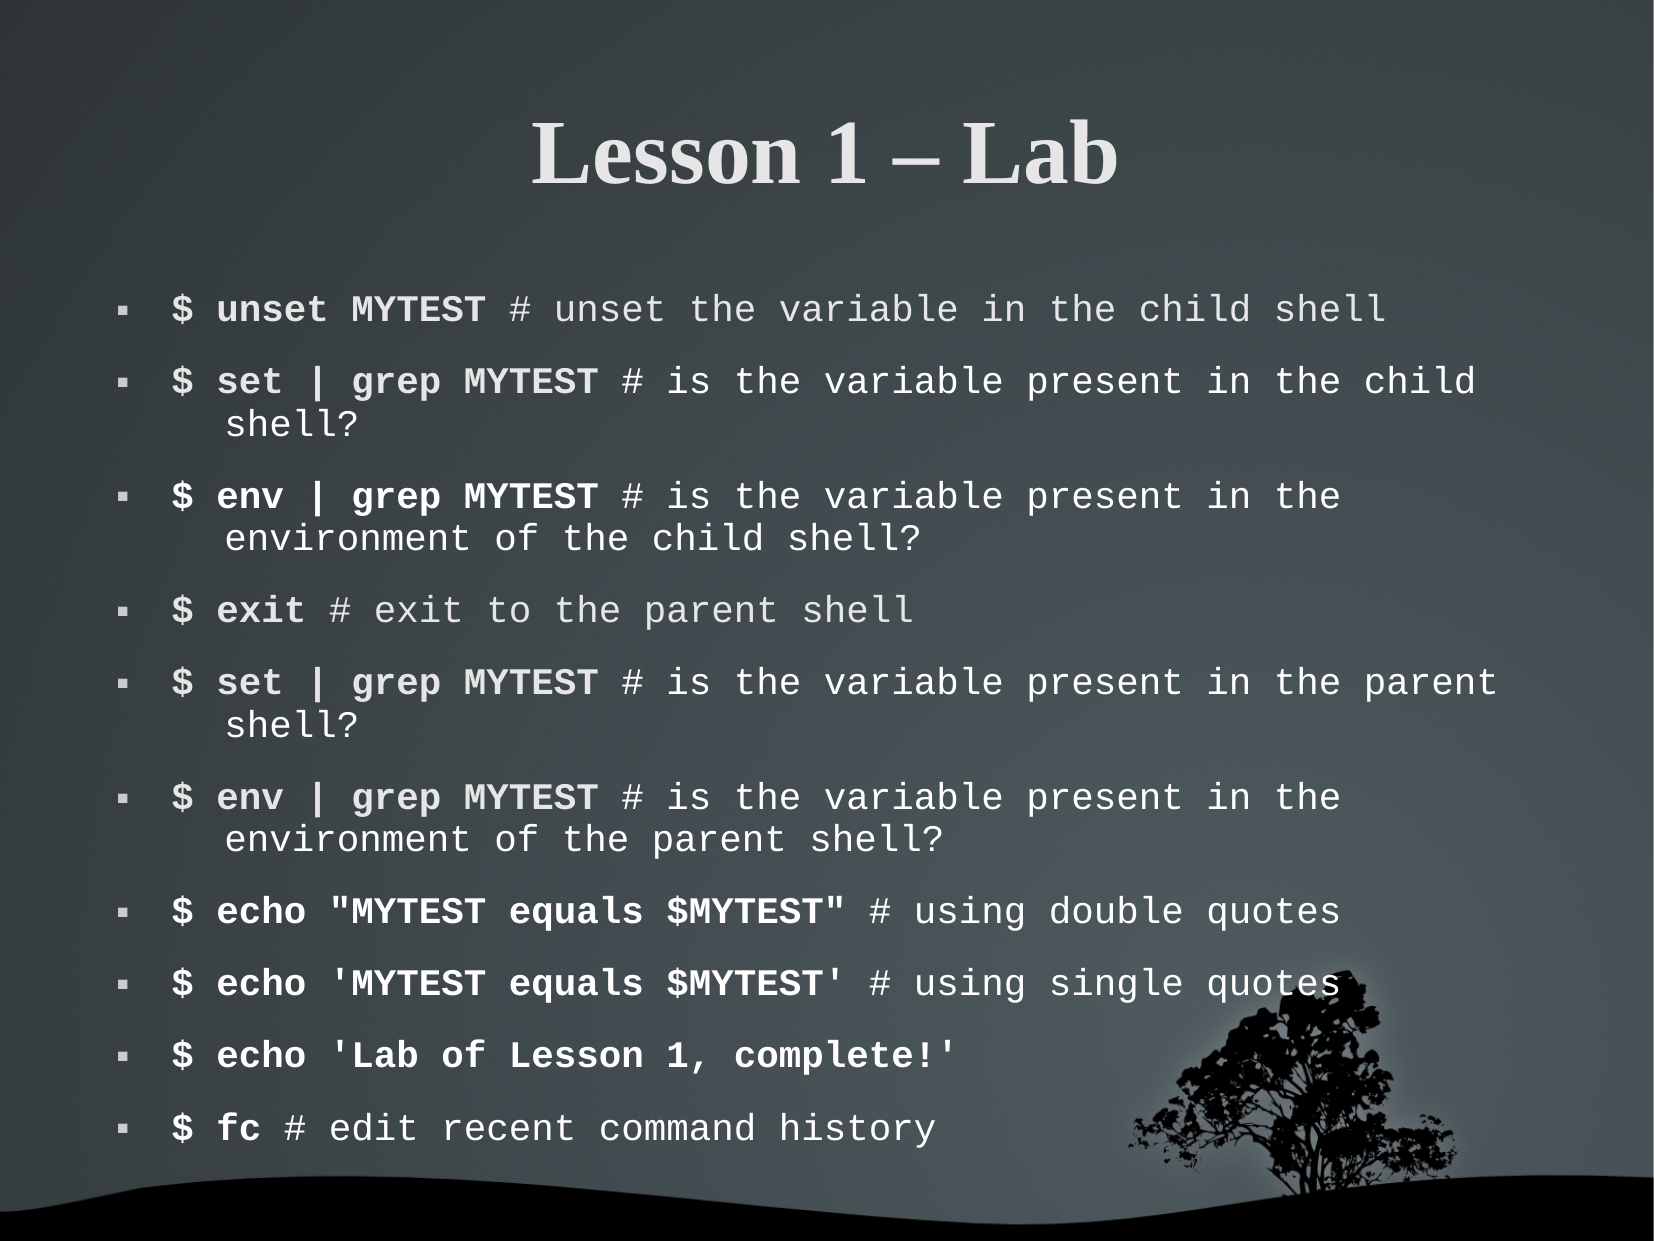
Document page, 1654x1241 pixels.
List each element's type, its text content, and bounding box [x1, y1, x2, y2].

picture [0, 0, 1654, 1241]
list $ unset MYTEST # unset the variable in the child shell $ set | grep MYTEST # is the variable present in the child shell? $ env | grep MYTEST # is the variable present in the environment of the child shell? $ exit # exit to the parent shell $ set | grep MYTEST # is the variable present in the parent shell? $ env | grep MYTEST # is the variable present in the environment of the parent shell? $ echo "MYTEST equals $MYTEST" # using double quotes $ echo 'MYTEST equals $MYTEST' # using single quotes $ echo 'Lab of Lesson 1, complete!' $ fc # edit recent command history [82, 290, 1571, 1152]
title Lesson 1 – Lab [82, 49, 1571, 257]
